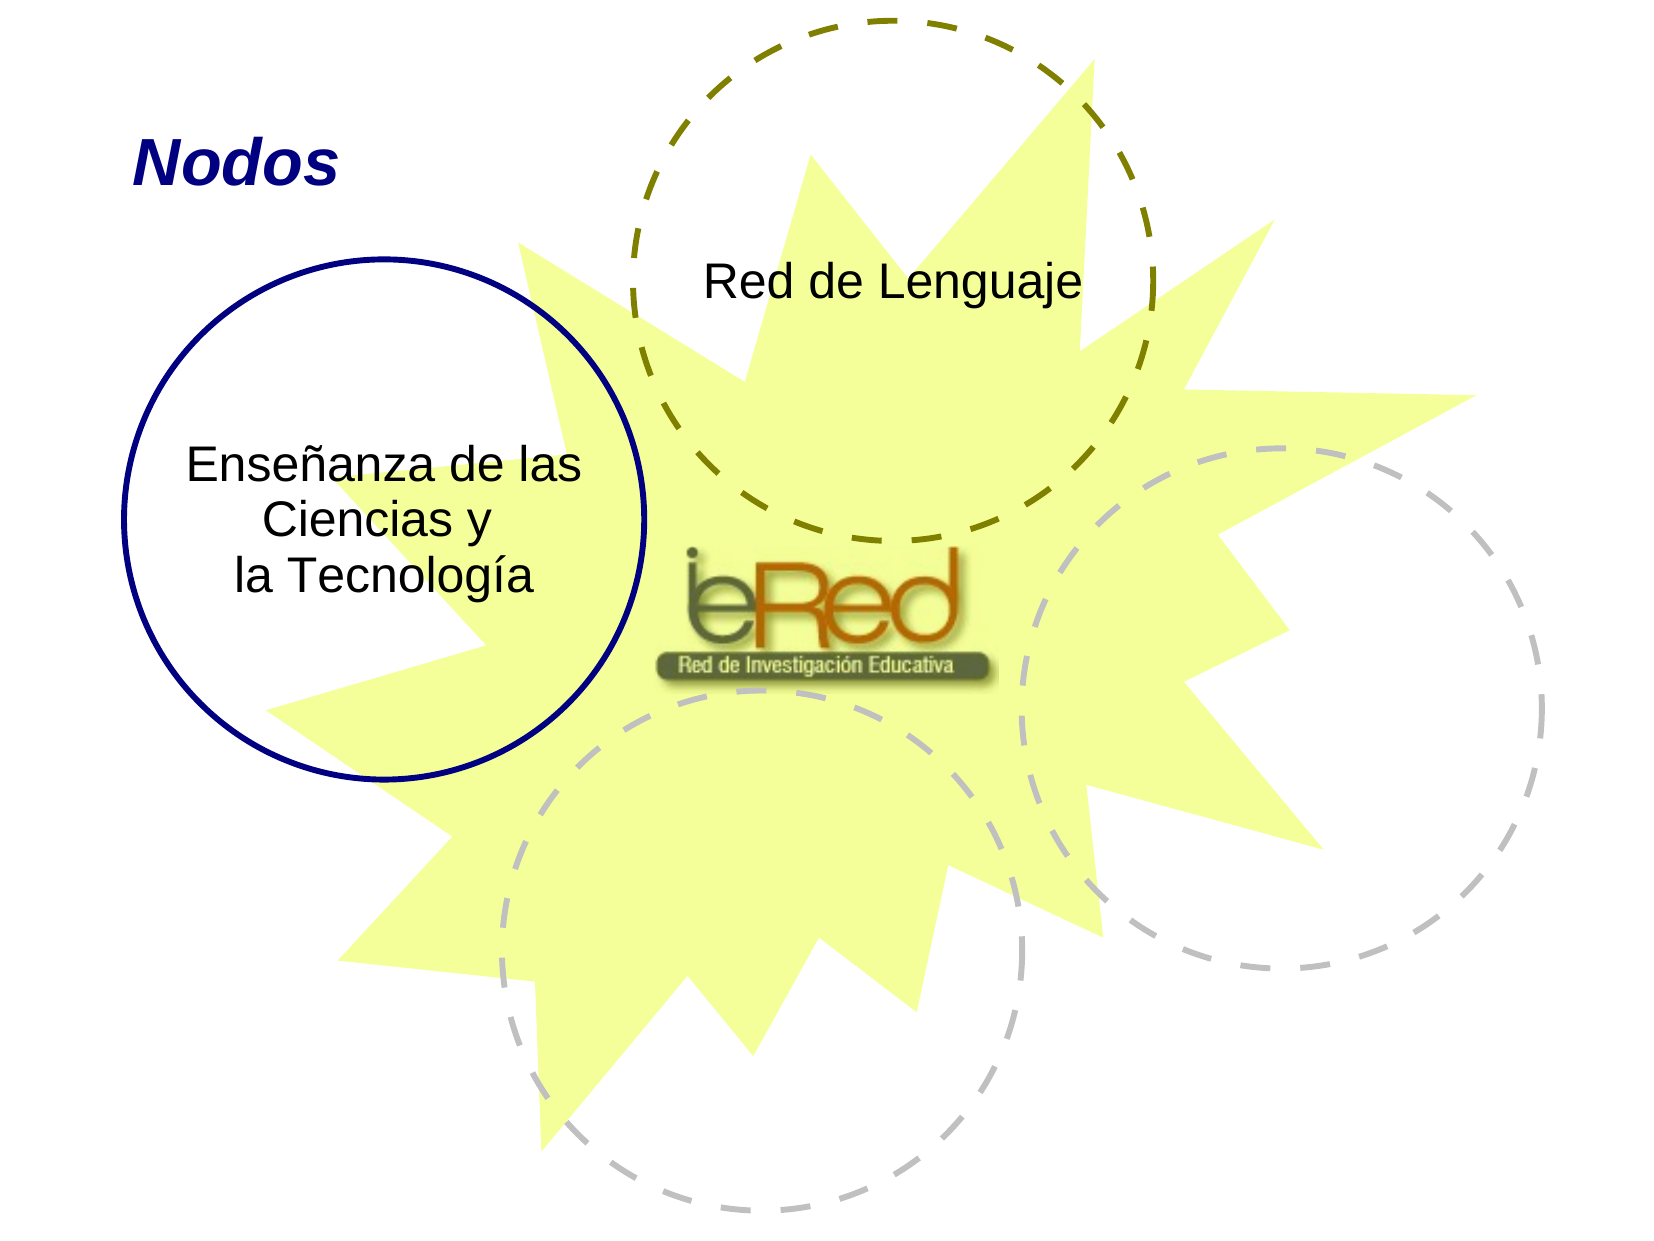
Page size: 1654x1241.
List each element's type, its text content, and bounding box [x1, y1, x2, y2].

text_box Nodos [118, 117, 356, 207]
text_box Red de Lenguaje [633, 20, 1154, 541]
text_box [1069, 59, 1095, 112]
text_box Enseñanza de las Ciencias y la Tecnología [124, 259, 645, 780]
text_box [337, 219, 1477, 1152]
